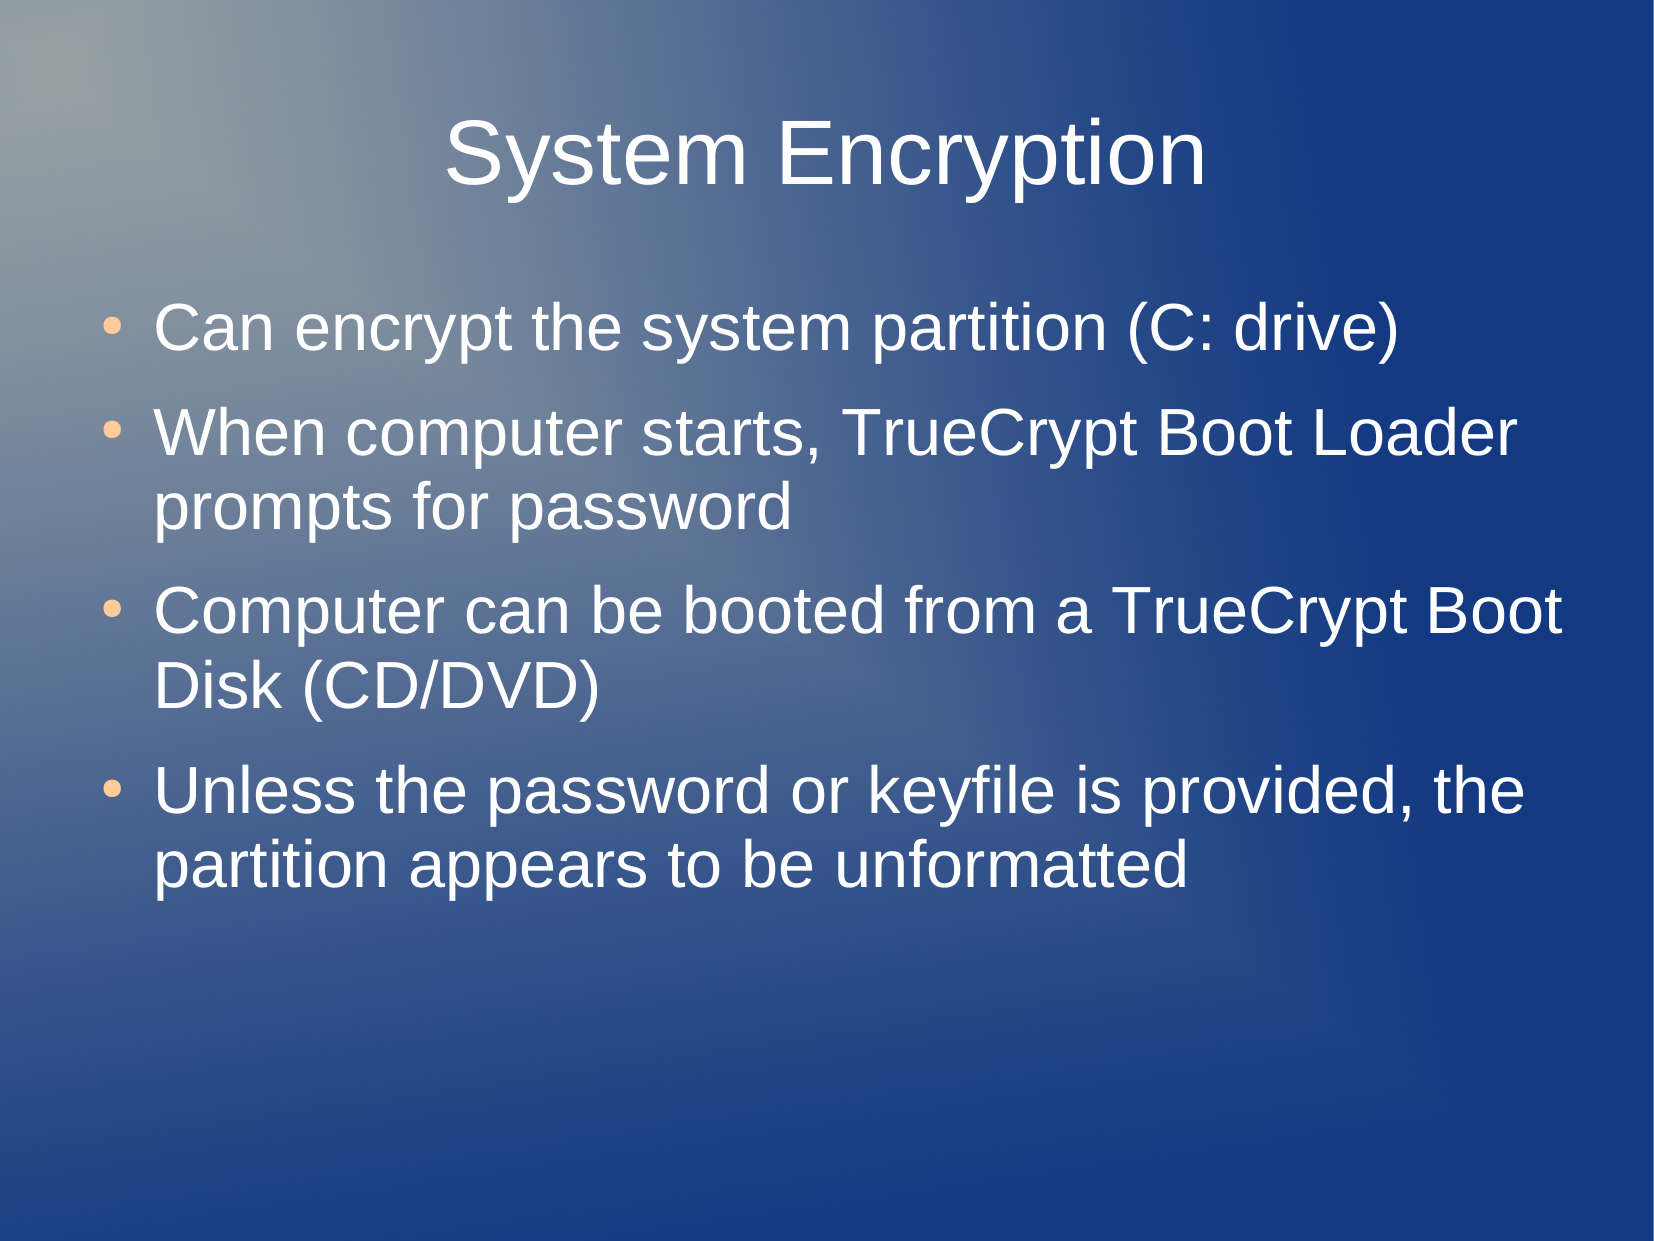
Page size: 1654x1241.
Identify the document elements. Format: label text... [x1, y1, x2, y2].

title System Encryption [82, 49, 1571, 257]
picture [0, 0, 1654, 1241]
list Can encrypt the system partition (C: drive) When computer starts, TrueCrypt Boot Loader prompts for password Computer can be booted from a TrueCrypt Boot Disk (CD/DVD) Unless the password or keyfile is provided, the partition appears to be unformatted [82, 290, 1571, 1109]
